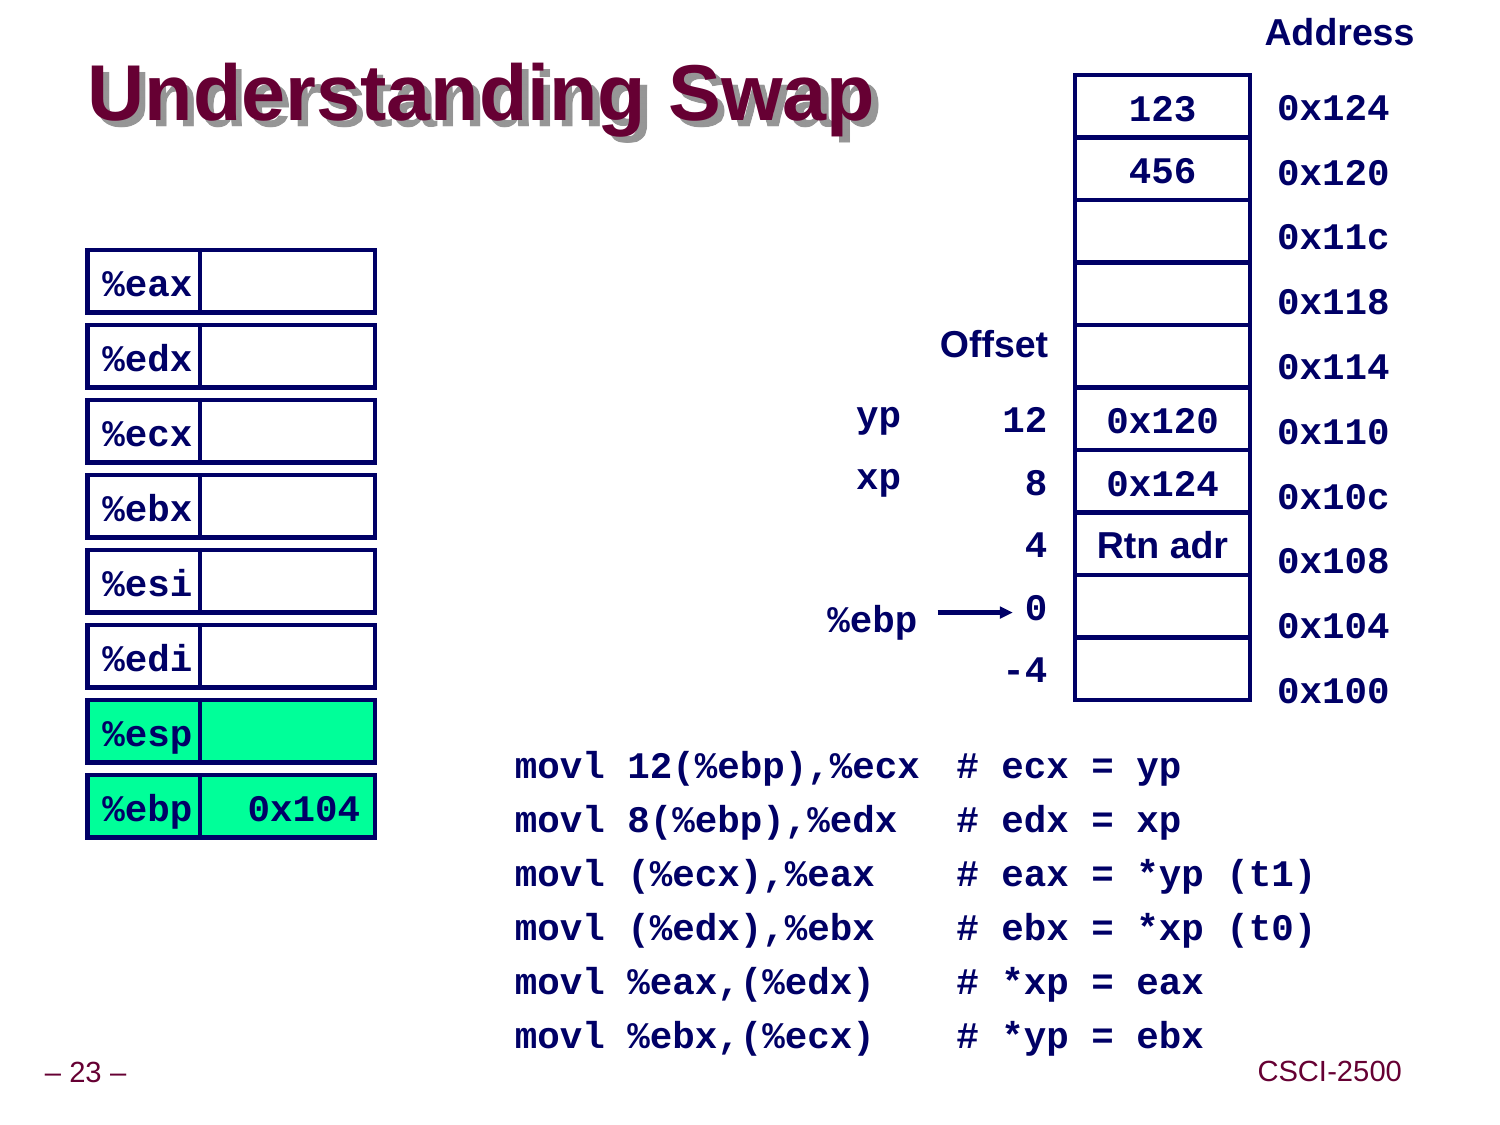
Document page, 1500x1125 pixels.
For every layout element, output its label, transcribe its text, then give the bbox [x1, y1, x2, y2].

text_box 0x11c [1262, 204, 1463, 266]
text_box movl 12(%ebp),%ecx # ecx = yp movl 8(%ebp),%edx # edx = xp movl (%ecx),%eax # eax = *yp (t1) movl (%edx),%ebx # ebx = *xp (t0) movl %eax,(%edx) # *xp = eax movl %ebx,(%ecx) # *yp = ebx [425, 724, 1401, 1064]
text_box 0x100 [1262, 658, 1463, 719]
text_box 4 [987, 512, 1085, 573]
text_box [199, 699, 375, 763]
text_box %ecx [87, 399, 199, 463]
text_box [199, 399, 375, 463]
text_box %esp [87, 699, 199, 763]
text_box %edi [87, 624, 199, 688]
text_box 0x114 [1262, 334, 1463, 395]
text_box 123 [1074, 75, 1251, 137]
text_box %esi [87, 549, 199, 613]
text_box %ebp [87, 774, 199, 838]
text_box 12 [987, 387, 1085, 448]
text_box 0x124 [1262, 74, 1463, 136]
text_box 0x110 [1262, 399, 1463, 460]
text_box 0x120 [1262, 139, 1463, 201]
text_box [199, 474, 375, 538]
text_box [199, 324, 375, 388]
text_box 0x104 [199, 774, 375, 838]
text_box [199, 549, 375, 613]
text_box 0x118 [1262, 269, 1463, 330]
text_box 0x10c [1262, 463, 1463, 525]
text_box 0x120 [1074, 388, 1251, 450]
text_box %ebp [812, 587, 933, 648]
text_box 0x108 [1262, 528, 1463, 590]
text_box yp [824, 387, 933, 444]
text_box 456 [1074, 137, 1251, 200]
text_box 8 [987, 449, 1085, 511]
text_box Offset [925, 312, 1064, 373]
text_box 0x104 [1262, 593, 1463, 655]
text_box [199, 624, 375, 688]
text_box 0 [987, 574, 1085, 636]
text_box Rtn adr [1074, 512, 1251, 575]
text_box 0x124 [1074, 450, 1251, 512]
text_box xp [824, 450, 933, 506]
text_box [199, 249, 375, 313]
text_box %edx [87, 324, 199, 388]
text_box [1074, 200, 1251, 388]
text_box -4 [987, 637, 1085, 698]
text_box [1074, 575, 1251, 700]
text_box %eax [87, 249, 199, 313]
text_box %ebx [87, 474, 199, 538]
title Understanding Swap [87, 45, 1134, 149]
text_box Address [1249, 0, 1430, 61]
